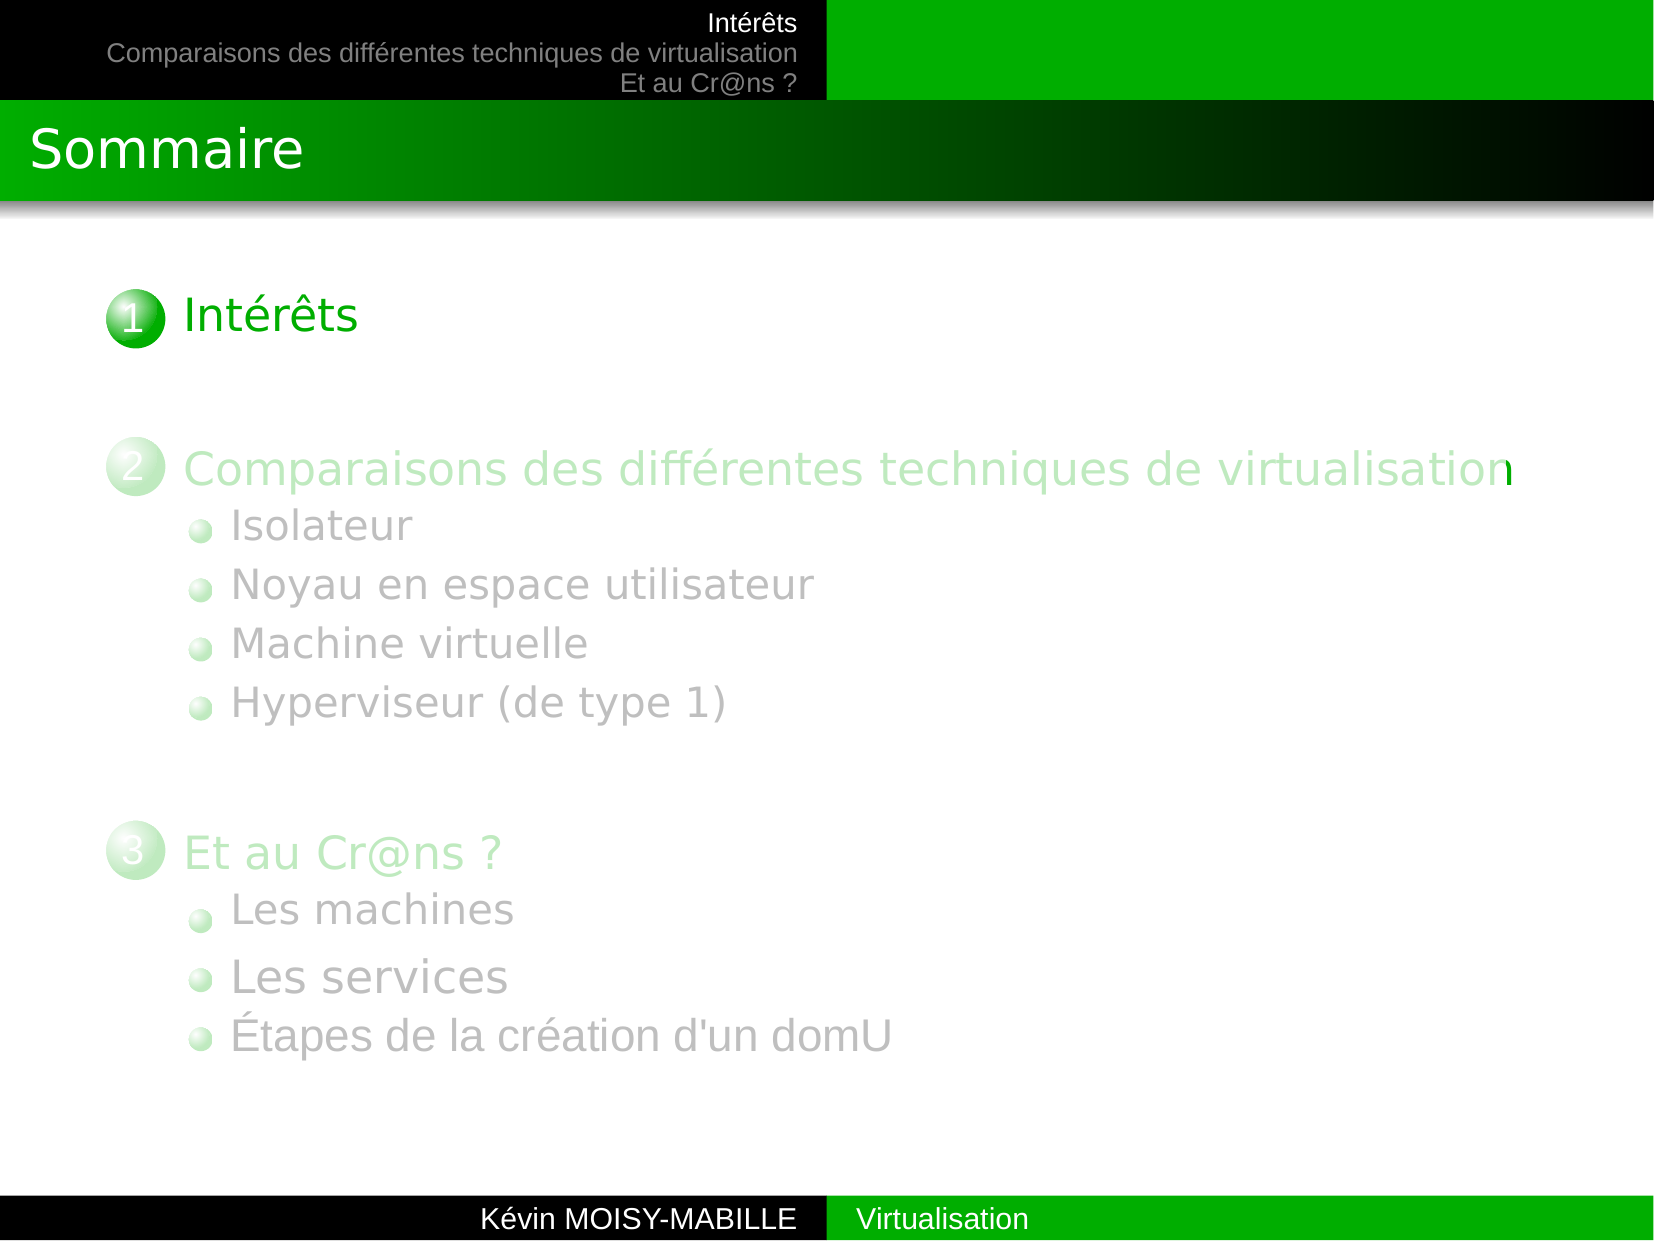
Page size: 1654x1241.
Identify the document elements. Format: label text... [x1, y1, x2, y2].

text_box [59, 413, 1506, 1123]
text_box [106, 289, 155, 349]
text_box Sommaire [29, 118, 1654, 184]
text_box Virtualisation [856, 1201, 1654, 1237]
text_box [0, 1195, 1654, 1241]
text_box Intérêts [183, 289, 1010, 343]
text_box [0, 0, 1654, 219]
text_box Kévin MOISY-MABILLE [0, 1201, 798, 1237]
text_box Comparaisons des différentes techniques de virtualisation [1506, 442, 1625, 497]
text_box Intérêts Comparaisons des différentes techniques de virtualisation Et au Cr@ns ? [0, 7, 798, 99]
text_box 1 [121, 295, 181, 342]
